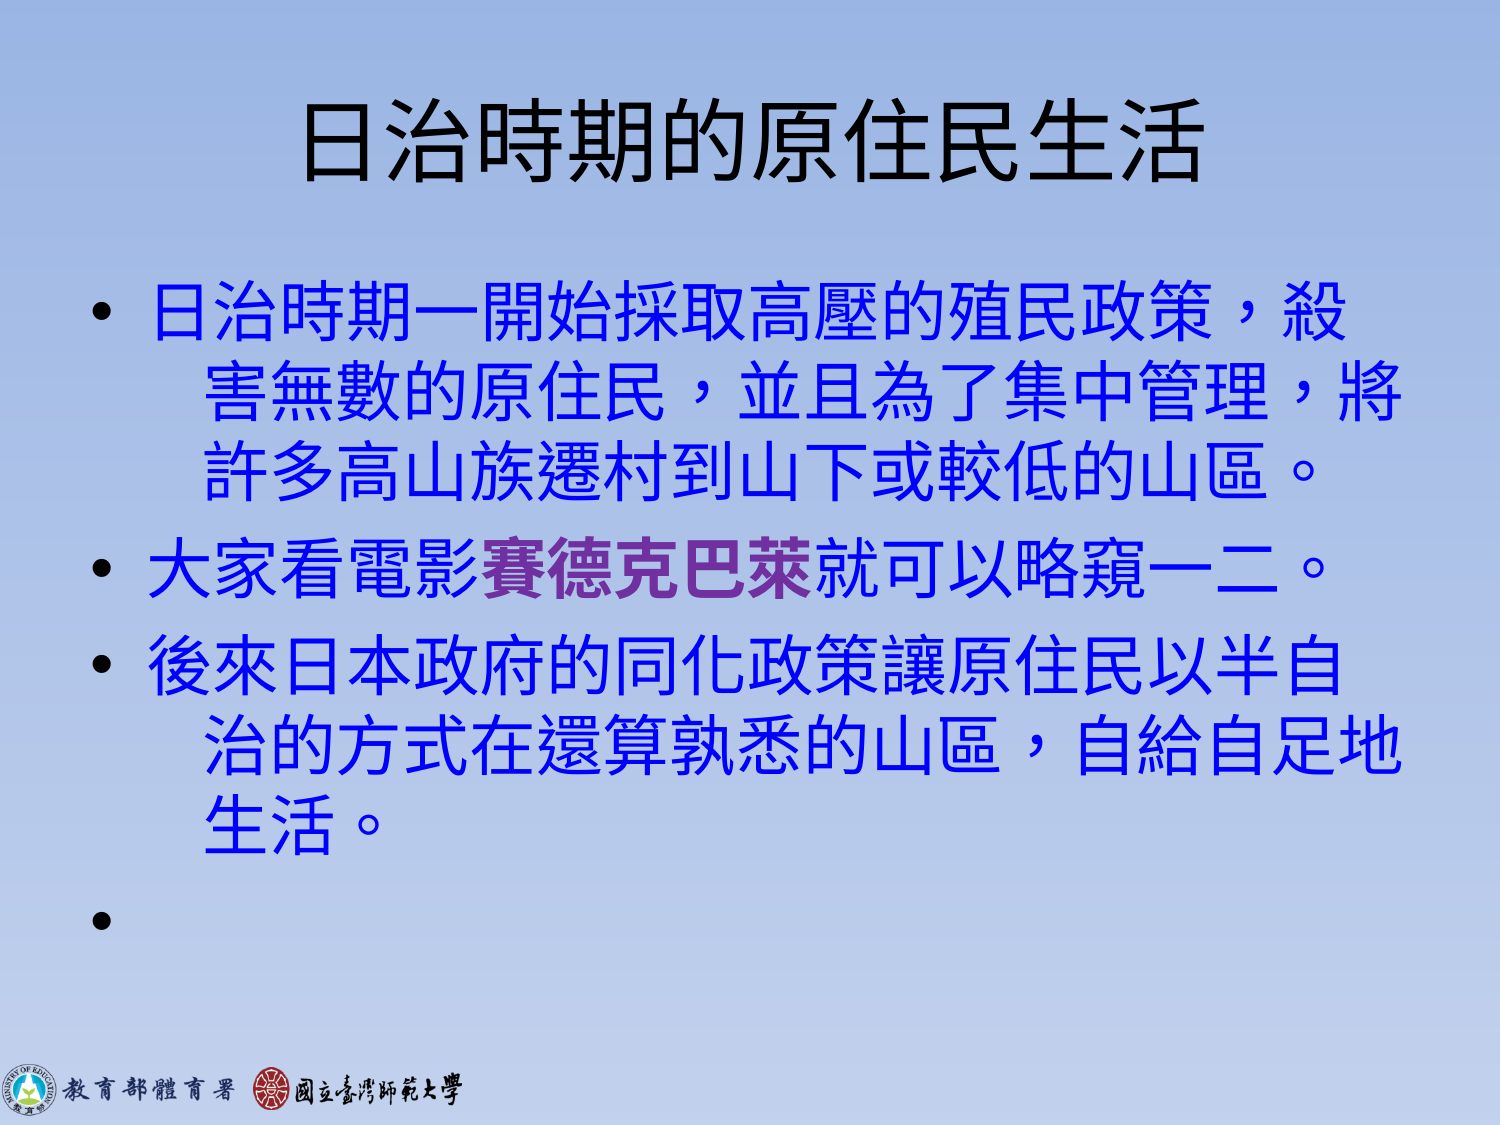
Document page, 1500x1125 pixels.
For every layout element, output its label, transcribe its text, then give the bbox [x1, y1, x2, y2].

list 日治時期一開始採取高壓的殖民政策，殺害無數的原住民，並且為了集中管理，將許多高山族遷村到山下或較低的山區。 大家看電影賽德克巴萊就可以略窺一二。 後來日本政府的同化政策讓原住民以半自治的方式在還算孰悉的山區，自給自足地生活。 [75, 262, 1426, 1005]
title 日治時期的原住民生活 [75, 45, 1426, 233]
